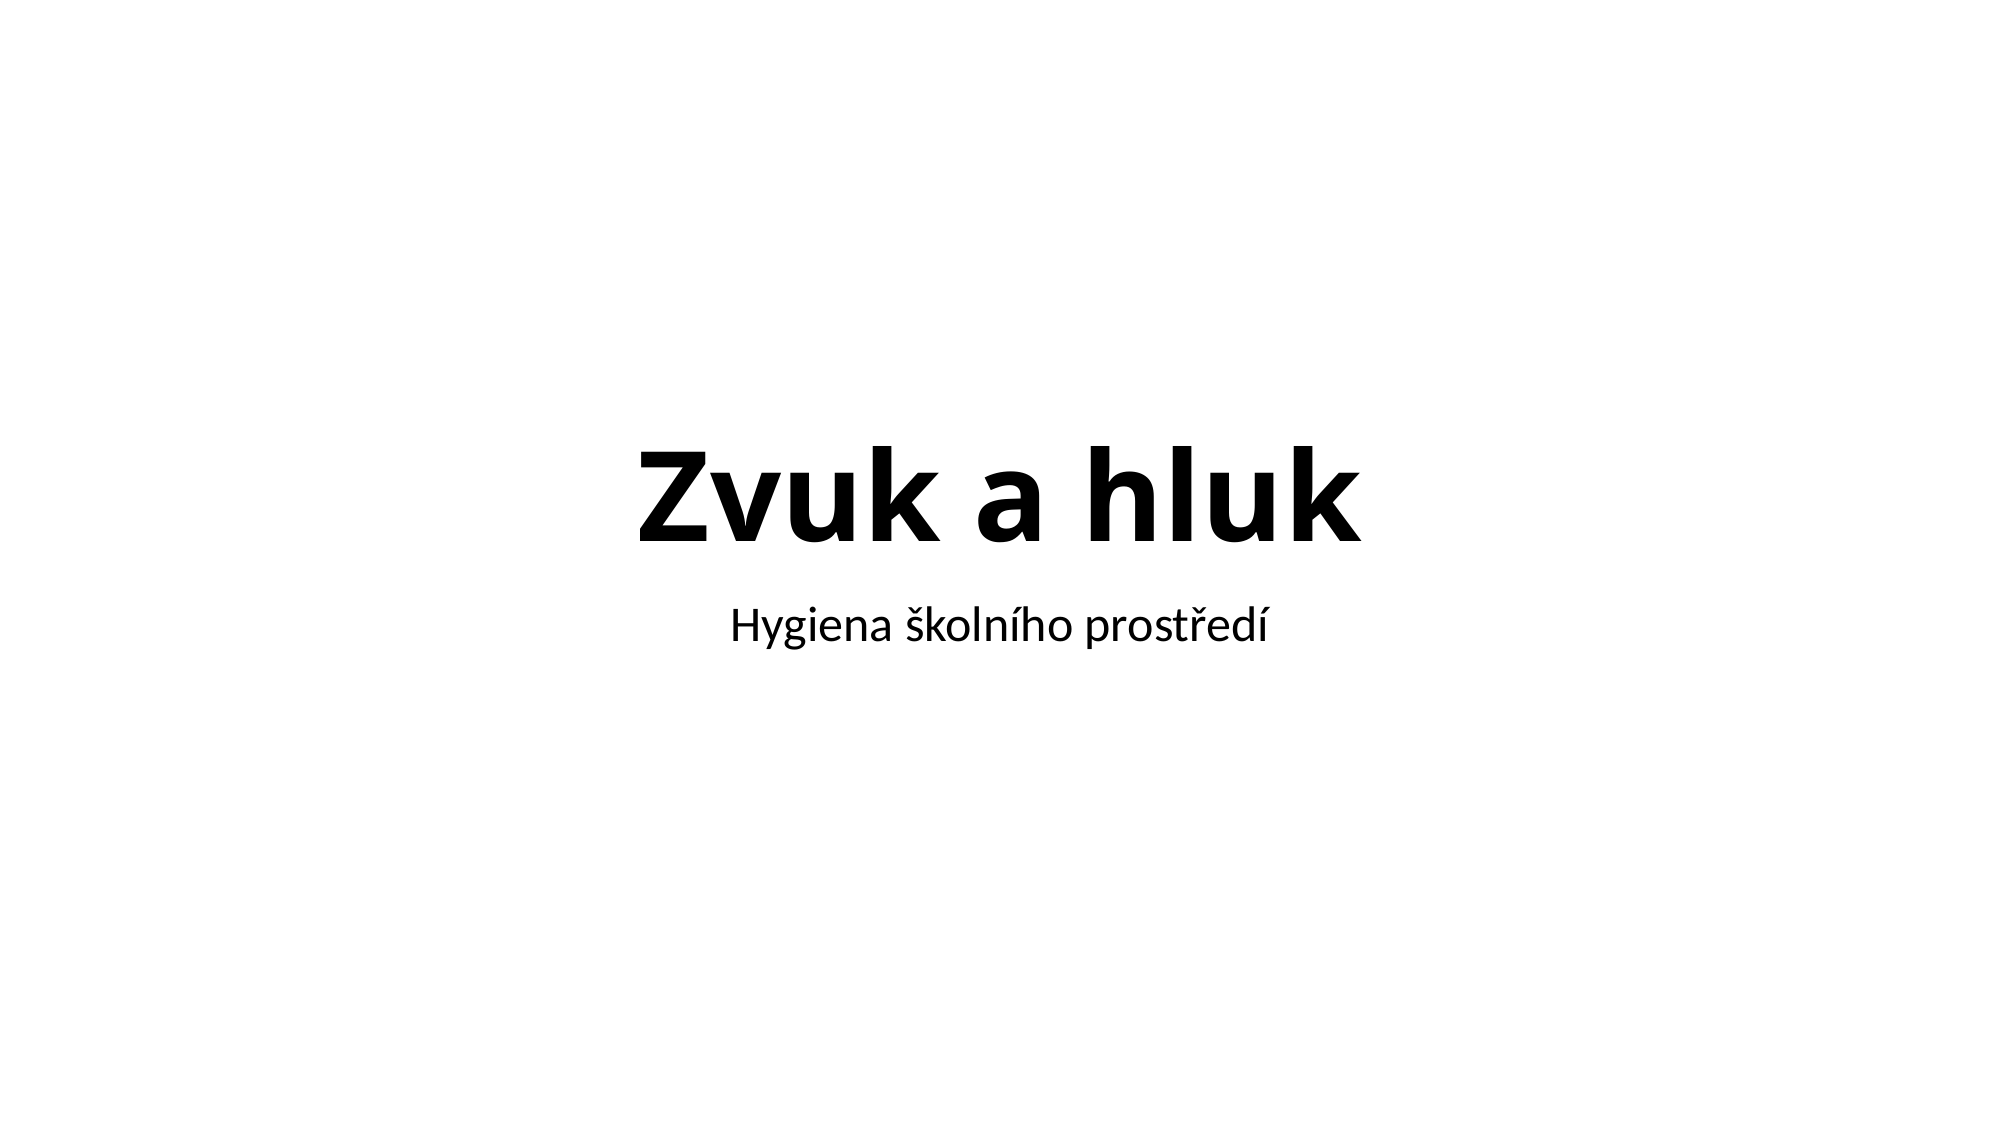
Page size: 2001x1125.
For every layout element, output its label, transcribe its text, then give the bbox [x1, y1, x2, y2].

title Zvuk a hluk [249, 184, 1750, 576]
subtitle Hygiena školního prostředí [249, 590, 1750, 863]
